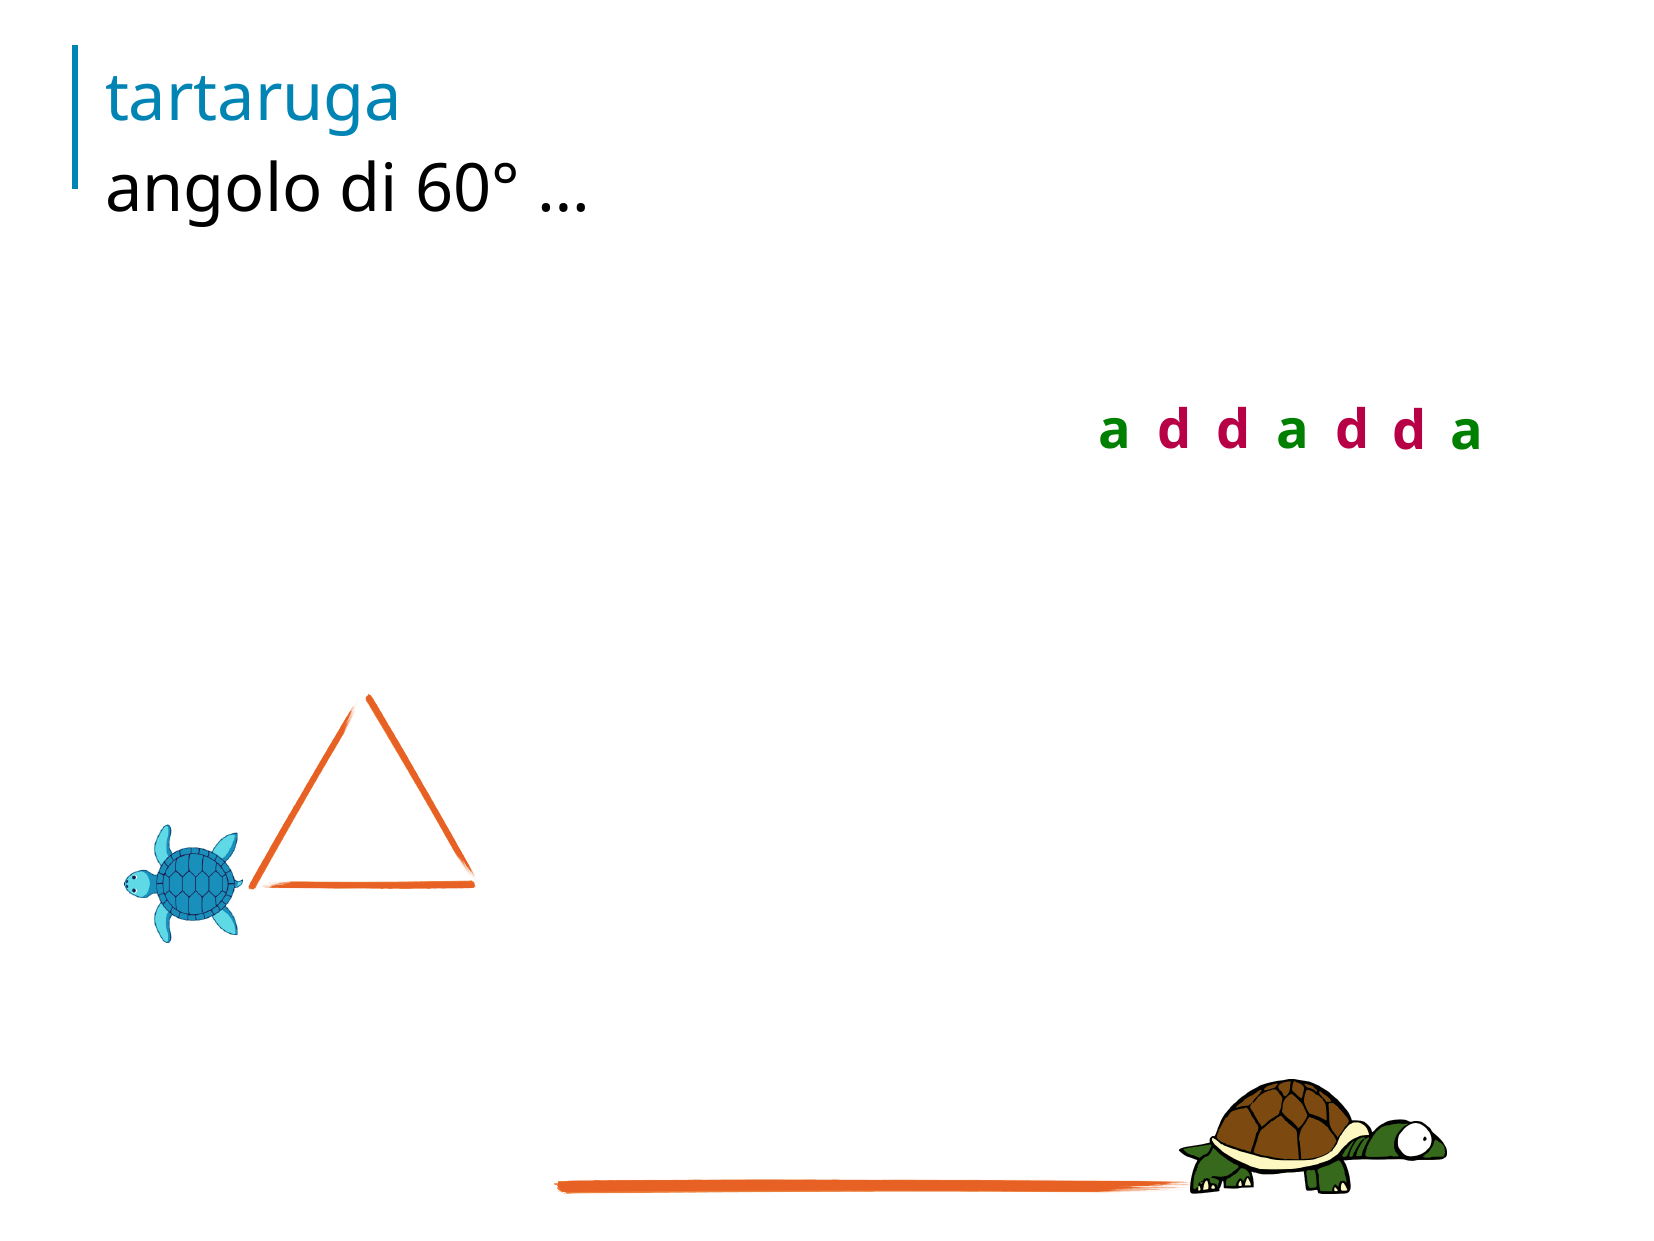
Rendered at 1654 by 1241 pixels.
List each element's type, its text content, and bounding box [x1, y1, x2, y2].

picture [246, 692, 481, 892]
picture [124, 824, 243, 943]
text_box d [1320, 383, 1397, 472]
text_box d [1377, 384, 1454, 473]
picture [553, 1079, 1447, 1194]
title tartaruga angolo di 60° … [105, 49, 1571, 200]
text_box a [1261, 383, 1320, 472]
text_box a [1454, 384, 1512, 473]
text_box d [1202, 383, 1261, 472]
text_box a [1083, 383, 1142, 472]
text_box d [1142, 383, 1202, 472]
